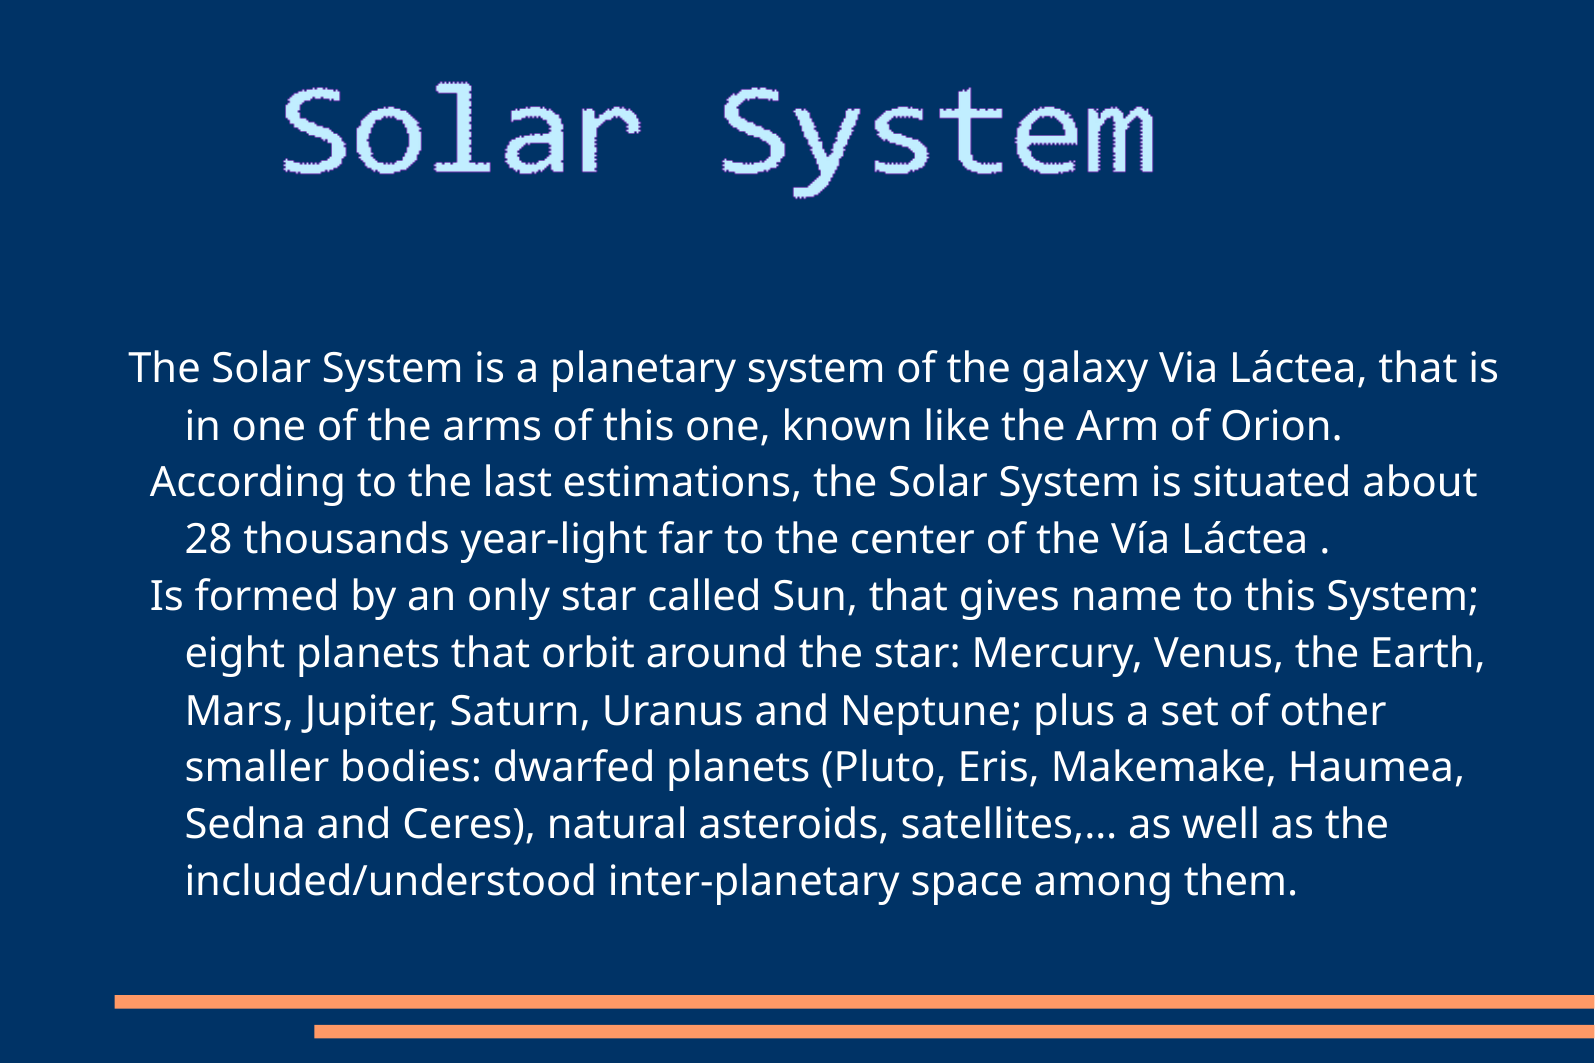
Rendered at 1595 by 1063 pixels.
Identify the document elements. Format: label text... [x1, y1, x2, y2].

picture [192, 11, 1241, 207]
subtitle The Solar System is a planetary system of the galaxy Via Láctea, that is in one of the arms of this one, known like the Arm of Orion. According to the last estimations, the Solar System is situated about 28 thousands year-light far to the center of the Vía Láctea . Is formed by an only star called Sun, that gives name to this System; eight planets that orbit around the star: Mercury, Venus, the Earth, Mars, Jupiter, Saturn, Uranus and Neptune; plus a set of other smaller bodies: dwarfed planets (Pluto, Eris, Makemake, Haumea, Sedna and Ceres), natural asteroids, satellites,… as well as the included/understood inter-planetary space among them. [117, 283, 1505, 963]
